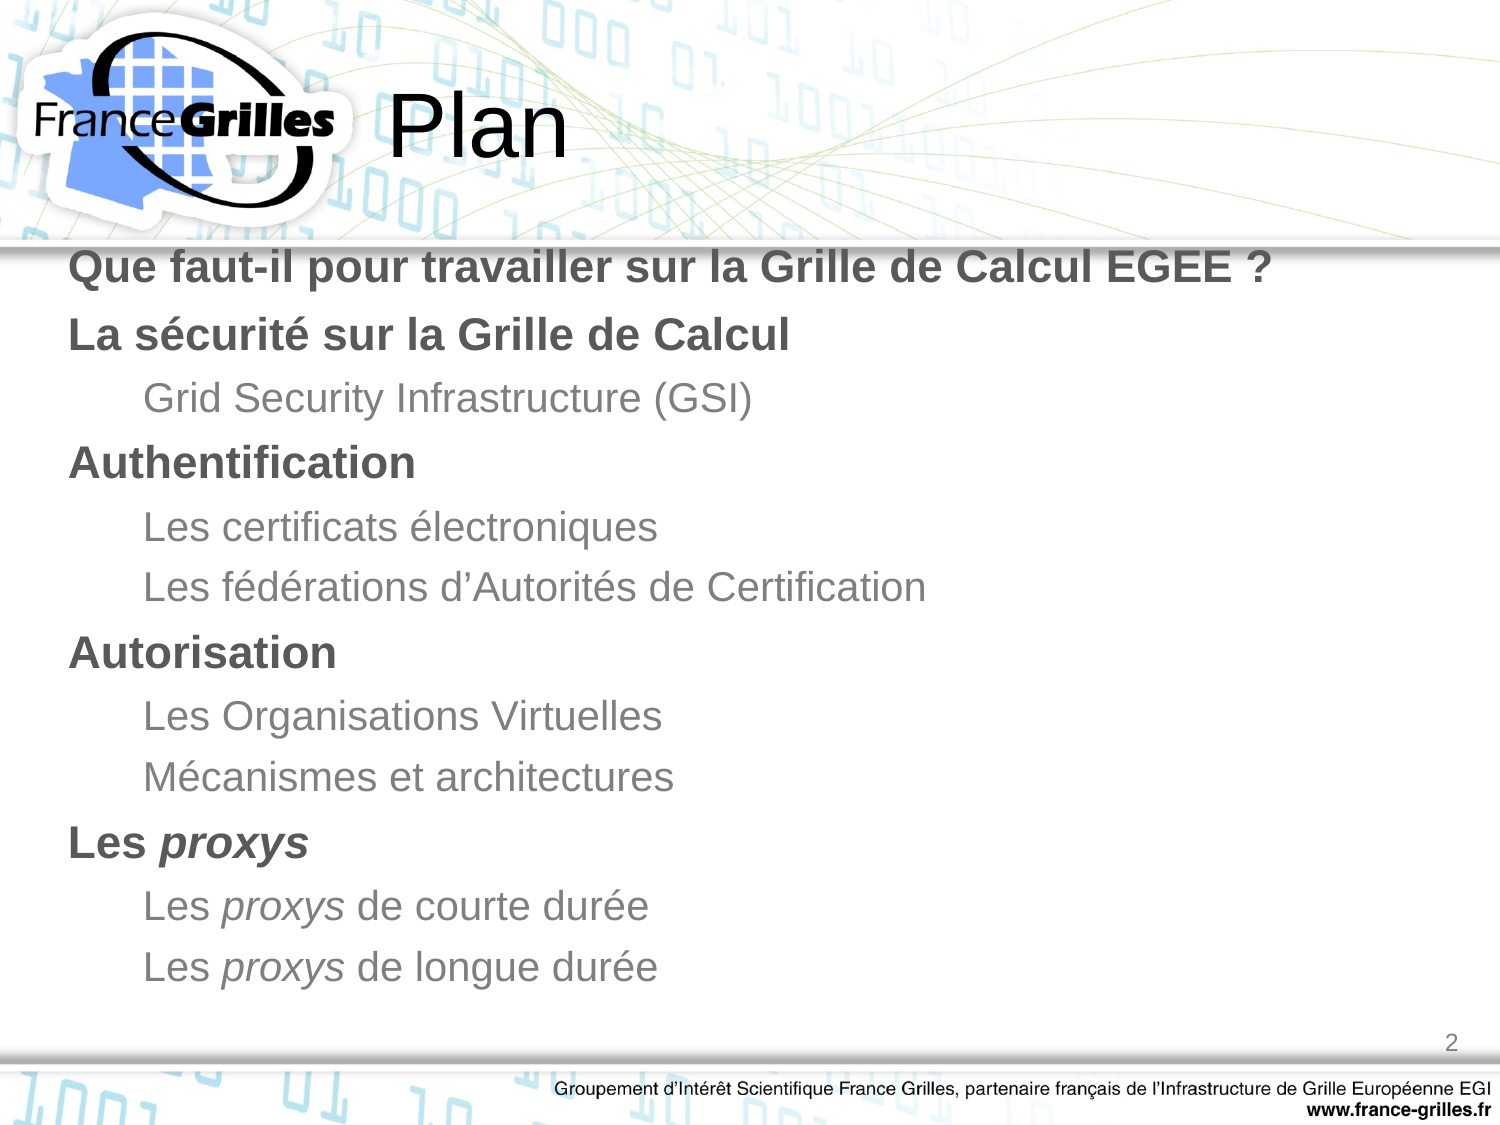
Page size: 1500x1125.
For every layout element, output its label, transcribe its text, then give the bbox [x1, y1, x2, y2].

list Que faut-il pour travailler sur la Grille de Calcul EGEE ? La sécurité sur la Grille de Calcul Grid Security Infrastructure (GSI) Authentification Les certificats électroniques Les fédérations d’Autorités de Certification Autorisation Les Organisations Virtuelles Mécanismes et architectures Les proxys Les proxys de courte durée Les proxys de longue durée [53, 232, 1459, 1079]
title Plan [372, 0, 1459, 232]
picture [0, 0, 1500, 1125]
